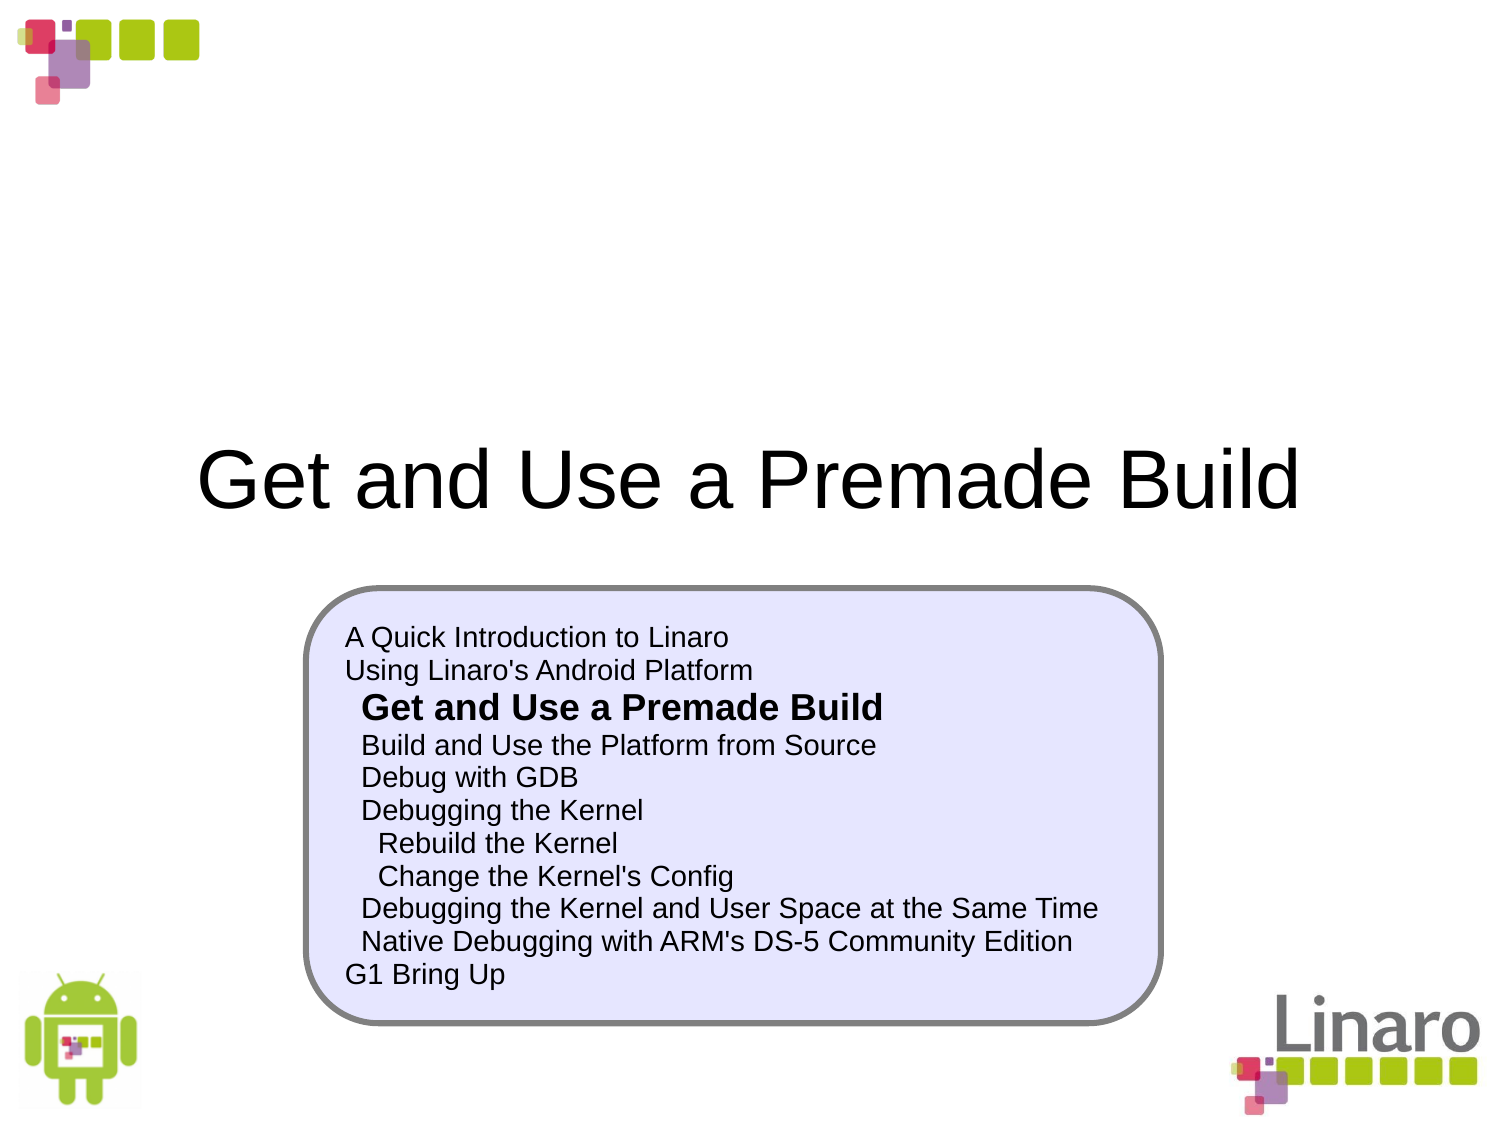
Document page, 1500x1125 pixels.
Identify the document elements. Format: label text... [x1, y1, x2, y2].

picture [1219, 986, 1491, 1123]
subtitle Get and Use a Premade Build [74, 44, 1425, 916]
text_box A Quick Introduction to Linaro Using Linaro's Android Platform Get and Use a Premade Build Build and Use the Platform from Source Debug with GDB Debugging the Kernel Rebuild the Kernel Change the Kernel's Config Debugging the Kernel and User Space at the Same Time Native Debugging with ARM's DS-5 Community Edition G1 Bring Up [305, 588, 1161, 1024]
picture [18, 971, 142, 1109]
picture [16, 12, 205, 121]
